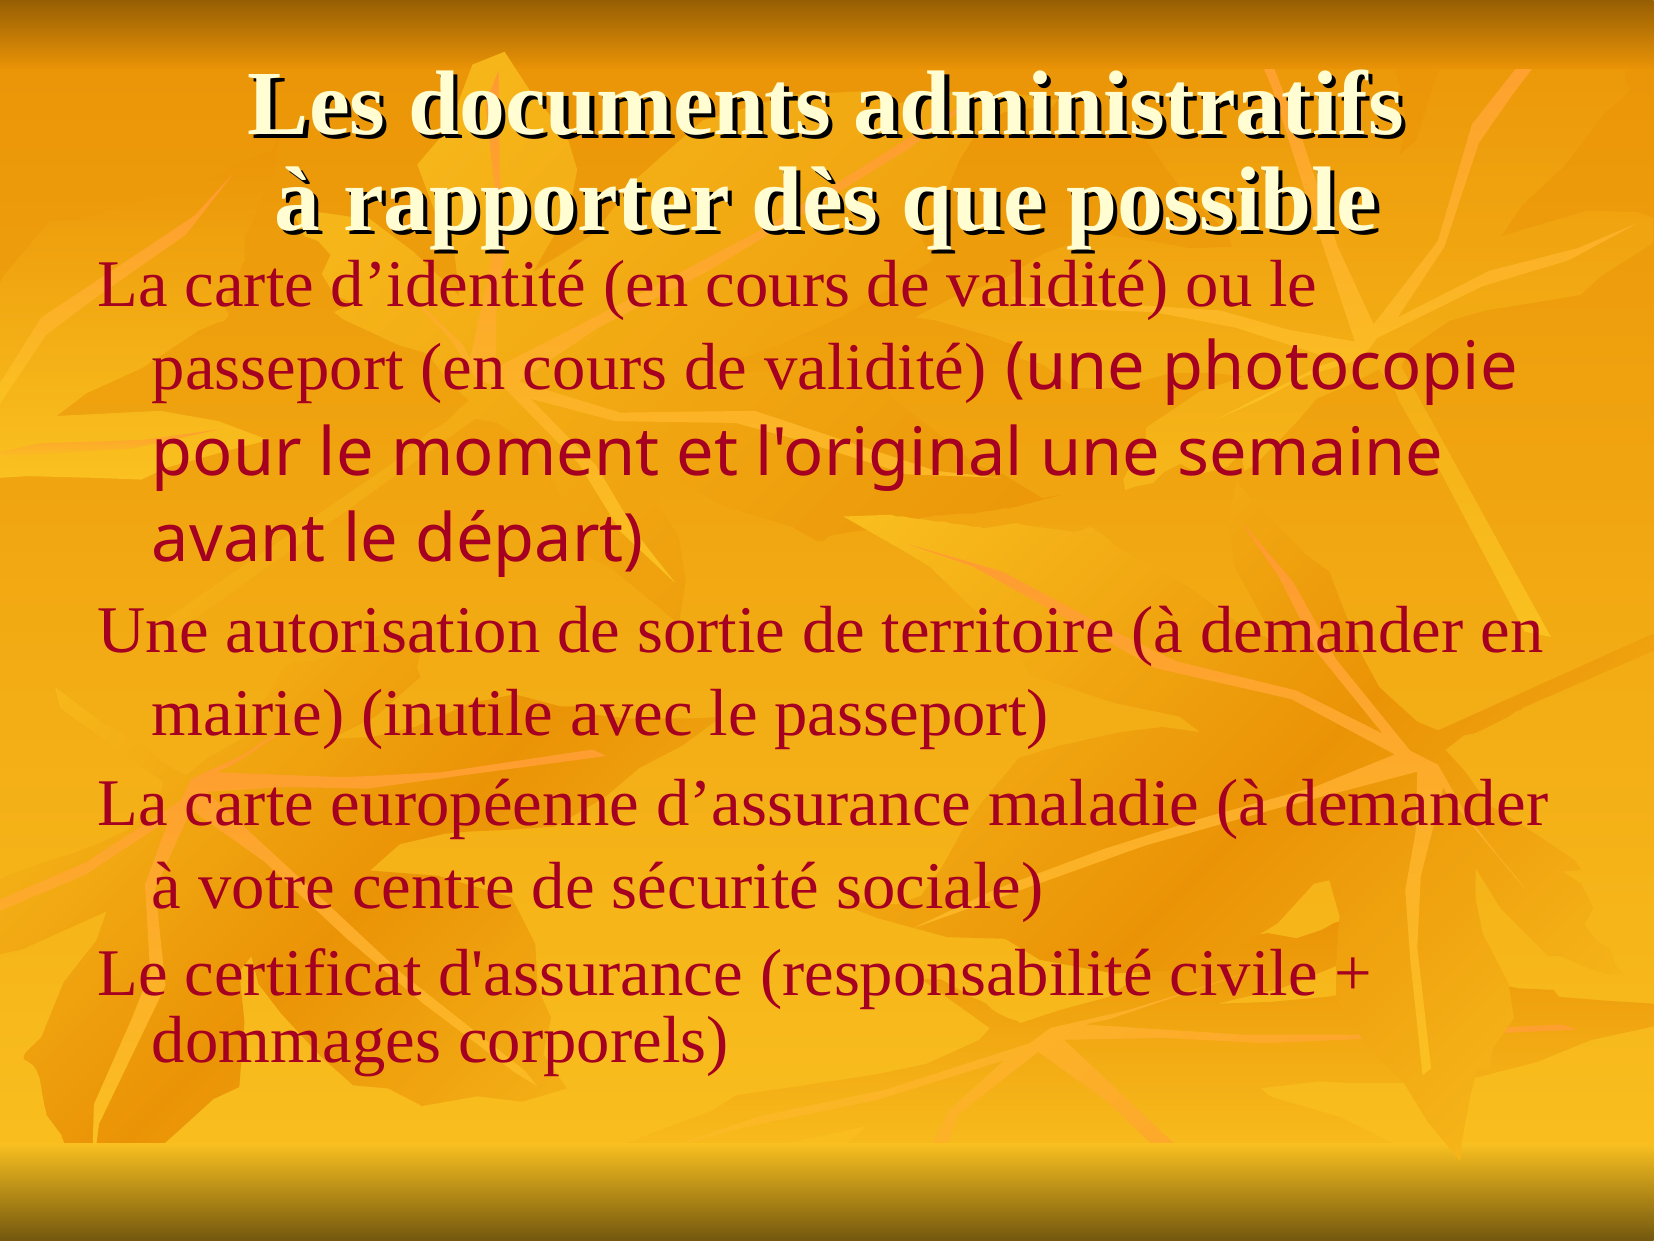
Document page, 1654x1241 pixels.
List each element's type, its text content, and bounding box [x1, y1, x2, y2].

text_box La carte d’identité (en cours de validité) ou le passeport (en cours de validité)‏ (une photocopie pour le moment et l'original une semaine avant le départ)‏ Une autorisation de sortie de territoire (à demander en mairie) (inutile avec le passeport)‏ La carte européenne d’assurance maladie (à demander à votre centre de sécurité sociale)‏ Le certificat d'assurance (responsabilité civile + dommages corporels) ‏ [82, 242, 1571, 1188]
title Les documents administratifs à rapporter dès que possible [82, 23, 1571, 242]
